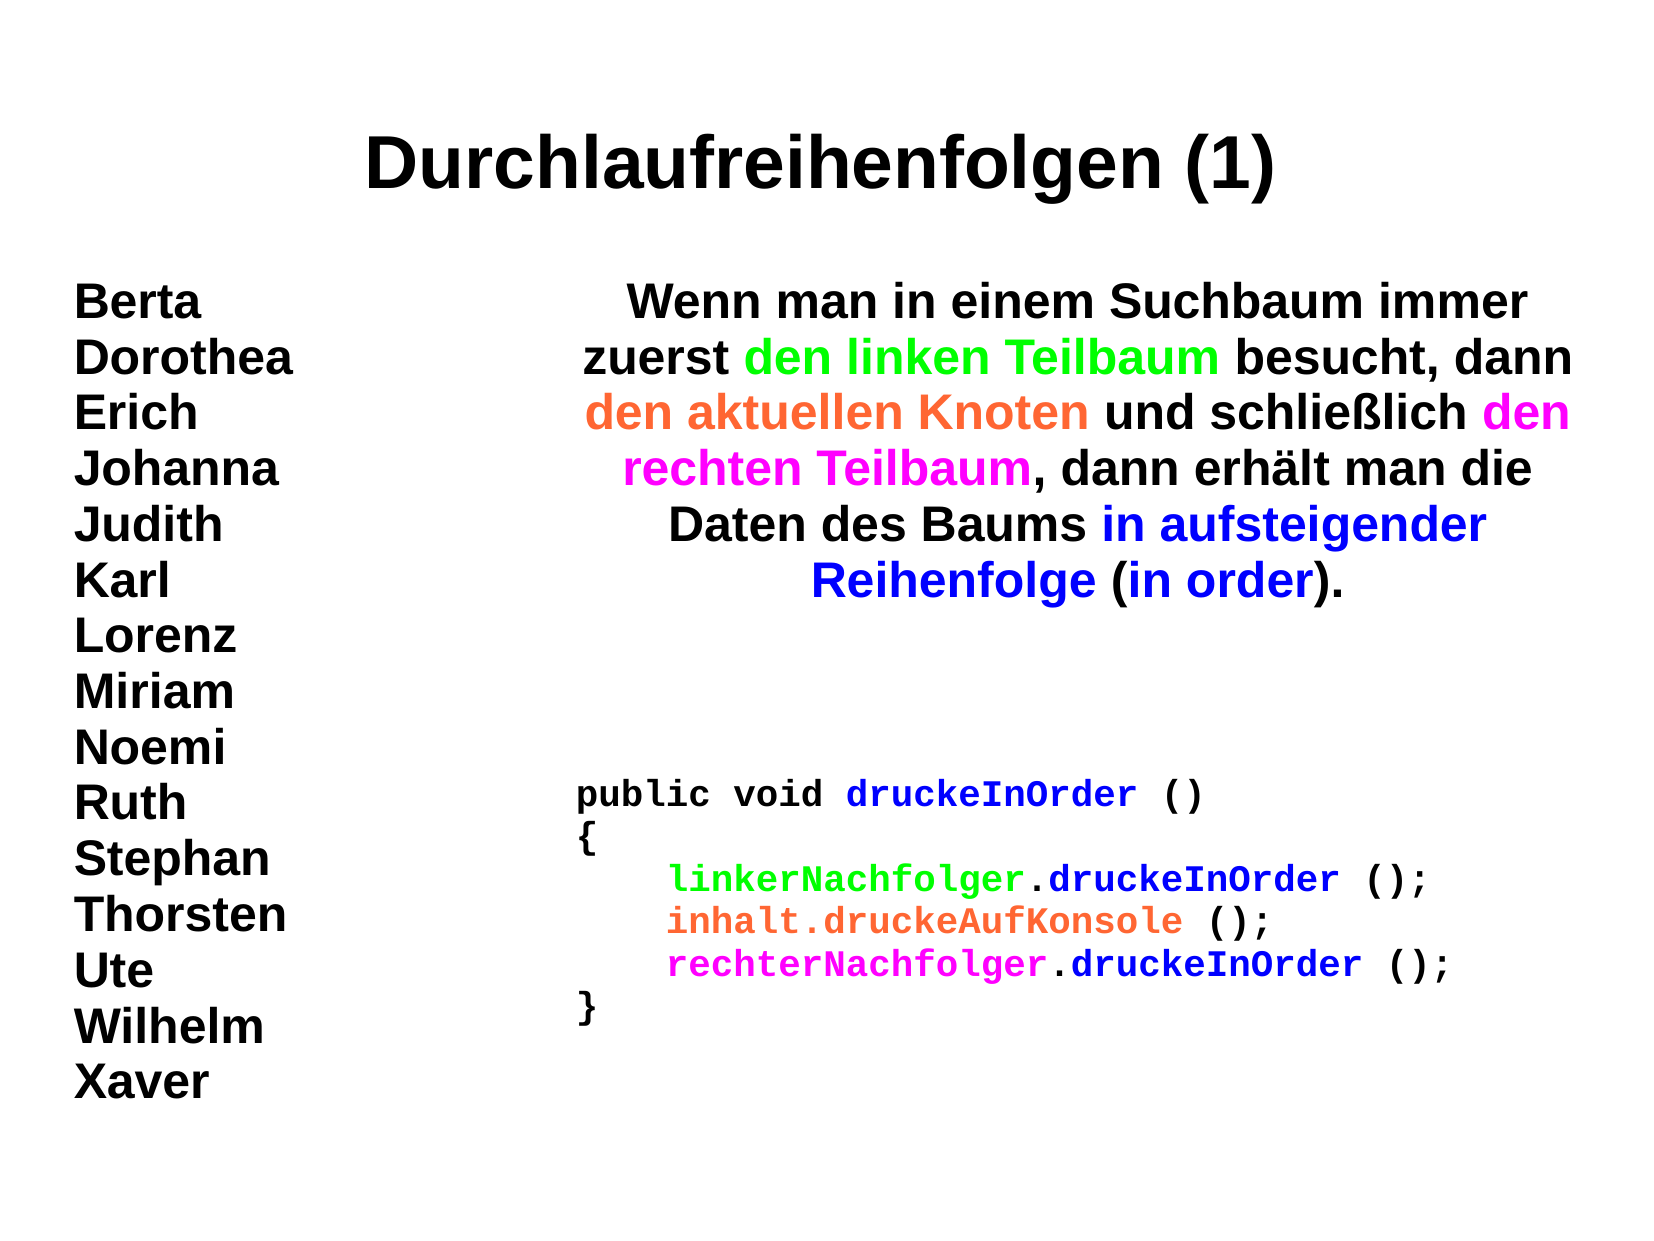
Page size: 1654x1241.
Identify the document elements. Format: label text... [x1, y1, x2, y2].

title Durchlaufreihenfolgen (1) [76, 118, 1565, 207]
text_box public void druckeInOrder () { linkerNachfolger.druckeInOrder (); inhalt.druckeAufKonsole (); rechterNachfolger.druckeInOrder (); } [561, 767, 1625, 1038]
text_box Wenn man in einem Suchbaum immer zuerst den linken Teilbaum besucht, dann den aktuellen Knoten und schließlich den rechten Teilbaum, dann erhält man die Daten des Baums in aufsteigender Reihenfolge (in order). [561, 265, 1595, 623]
text_box Berta Dorothea Erich Johanna Judith Karl Lorenz Miriam Noemi Ruth Stephan Thorsten Ute Wilhelm Xaver [59, 265, 473, 1136]
